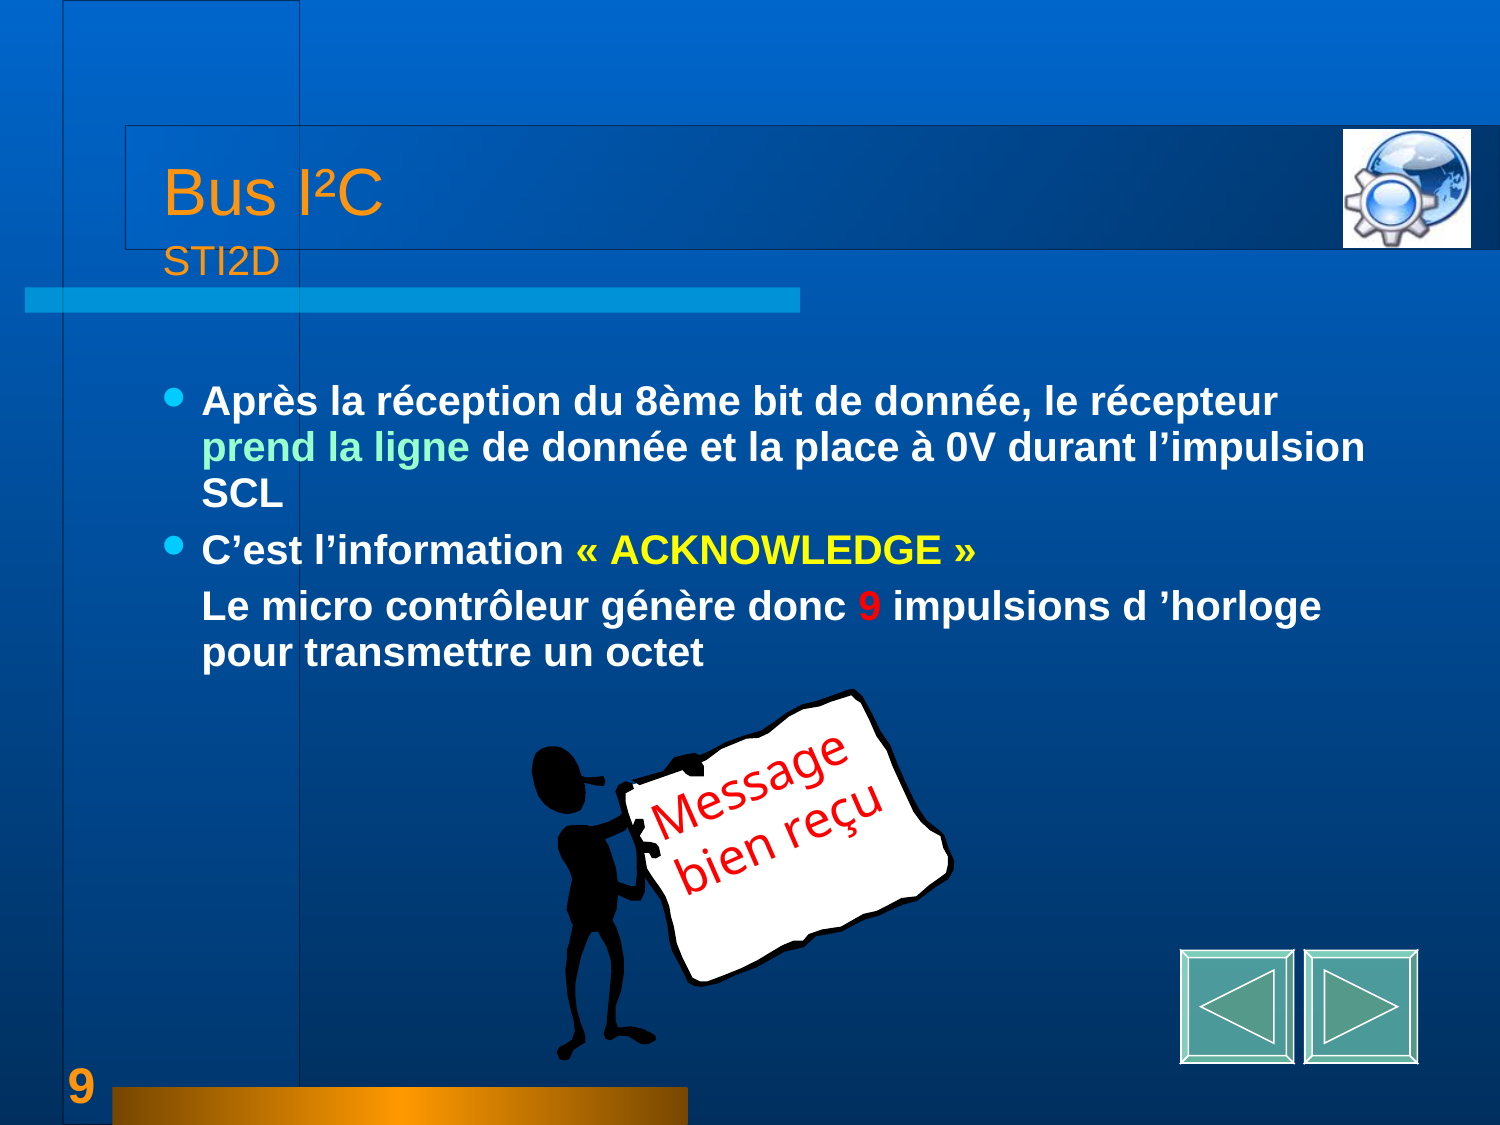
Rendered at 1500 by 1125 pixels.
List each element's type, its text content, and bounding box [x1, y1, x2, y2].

text_box [1183, 950, 1294, 1063]
text_box [1306, 950, 1418, 1063]
picture [1343, 129, 1471, 248]
picture [531, 688, 957, 1063]
list Après la réception du 8ème bit de donnée, le récepteur prend la ligne de donnée et la place à 0V durant l’impulsion SCL C’est l’information « ACKNOWLEDGE » Le micro contrôleur génère donc 9 impulsions d ’horloge pour transmettre un octet [146, 370, 1397, 686]
text_box Message bien reçu [624, 689, 921, 920]
